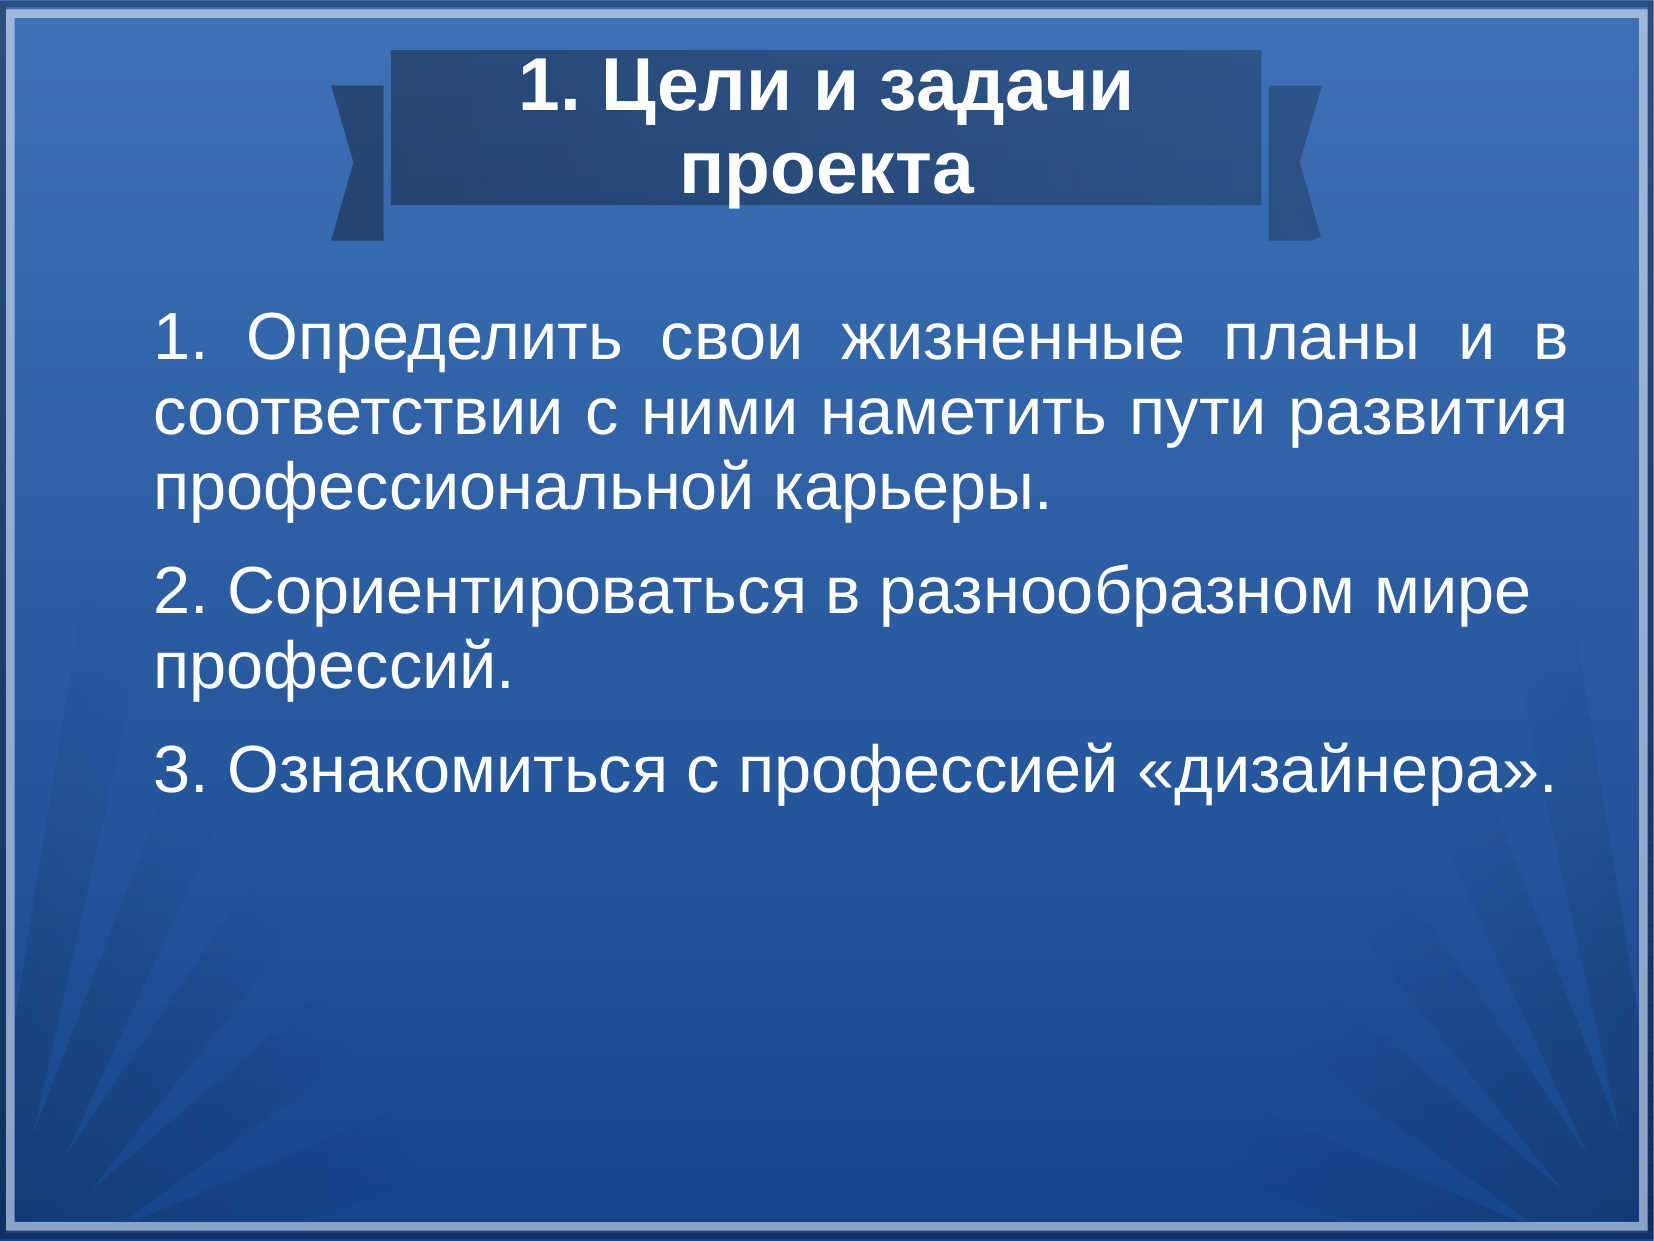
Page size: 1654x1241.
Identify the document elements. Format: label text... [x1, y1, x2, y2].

list 1. Определить свои жизненные планы и в соответствии с ними наметить пути развития профессиональной карьеры. 2. Сориентироваться в разнообразном мире профессий. 3. Ознакомиться с профессией «дизайнера». [82, 299, 1571, 1130]
title 1. Цели и задачи проекта [389, 23, 1264, 229]
